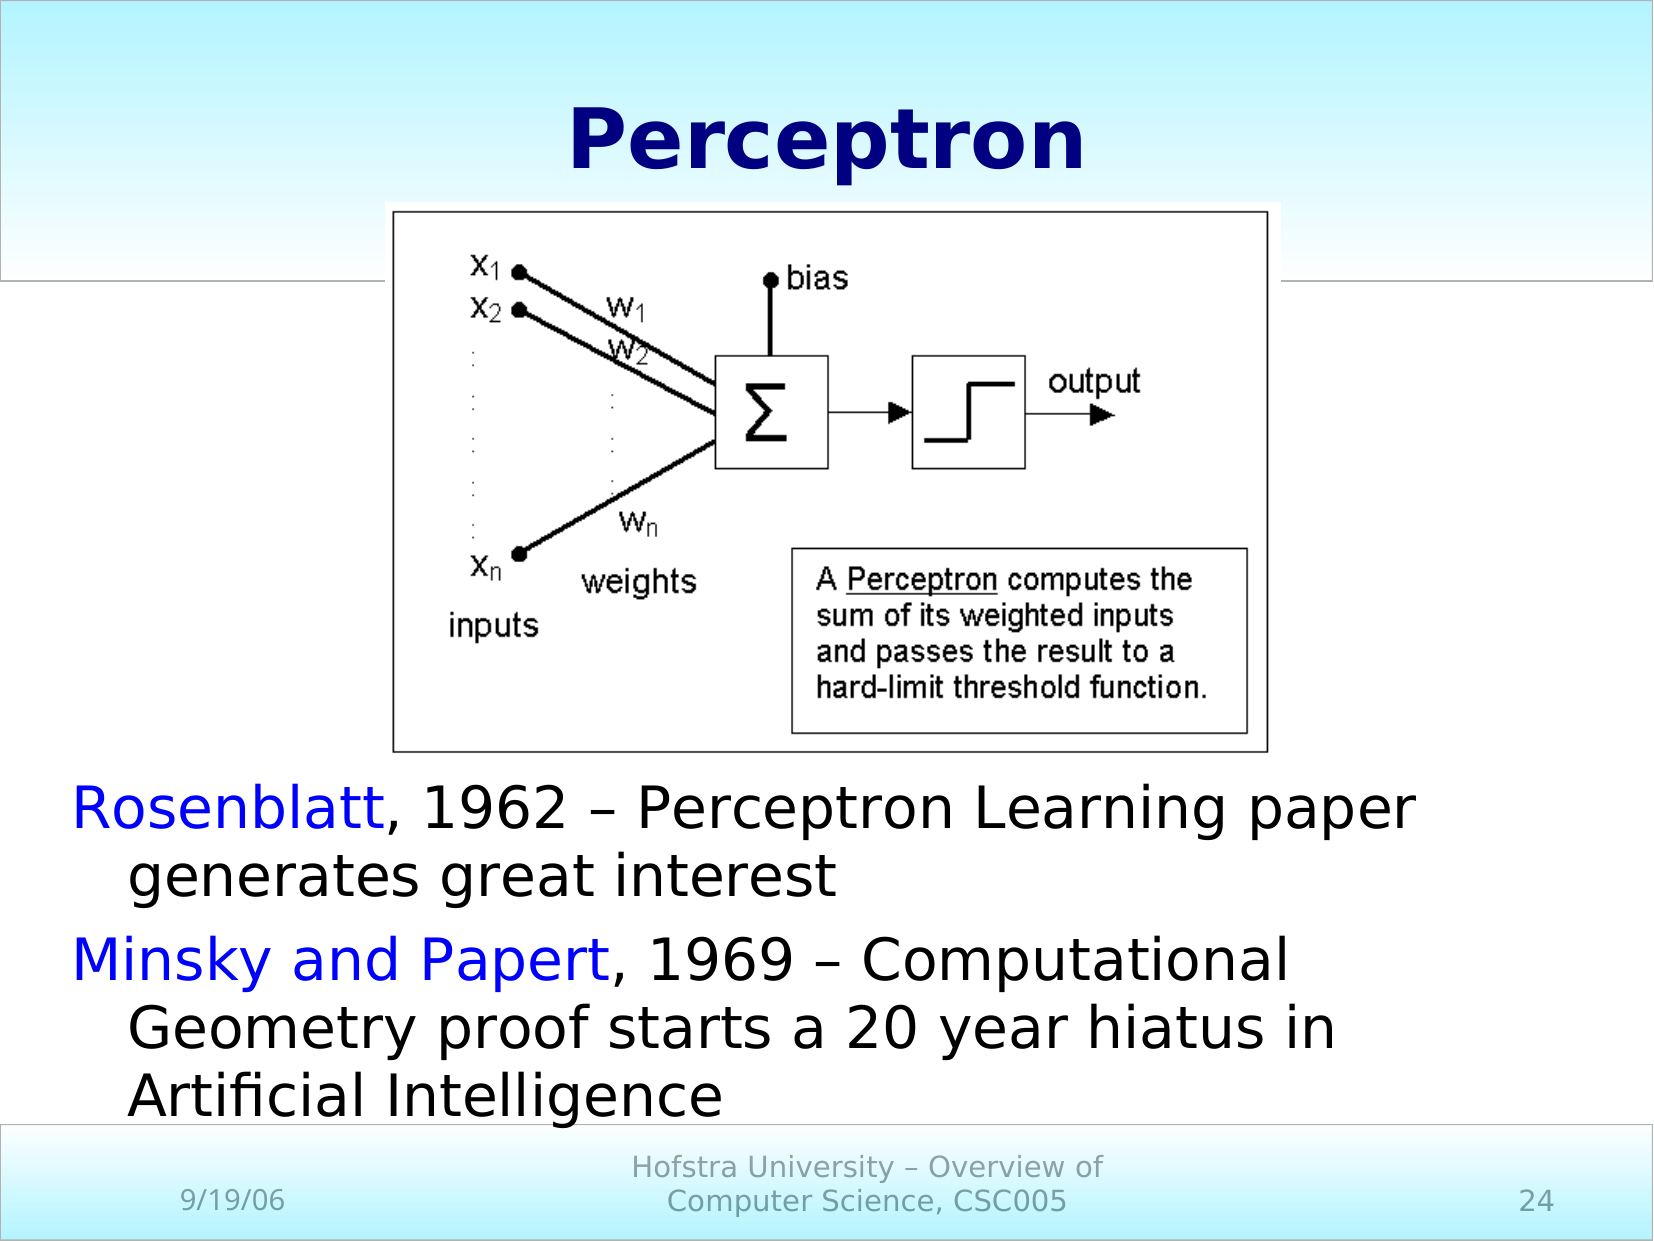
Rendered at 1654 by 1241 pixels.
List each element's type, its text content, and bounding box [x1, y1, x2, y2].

title Perceptron [78, 77, 1576, 203]
list Rosenblatt, 1962 – Perceptron Learning paper generates great interest Minsky and Papert, 1969 – Computational Geometry proof starts a 20 year hiatus in Artificial Intelligence [71, 774, 1578, 1141]
picture [385, 202, 1281, 764]
